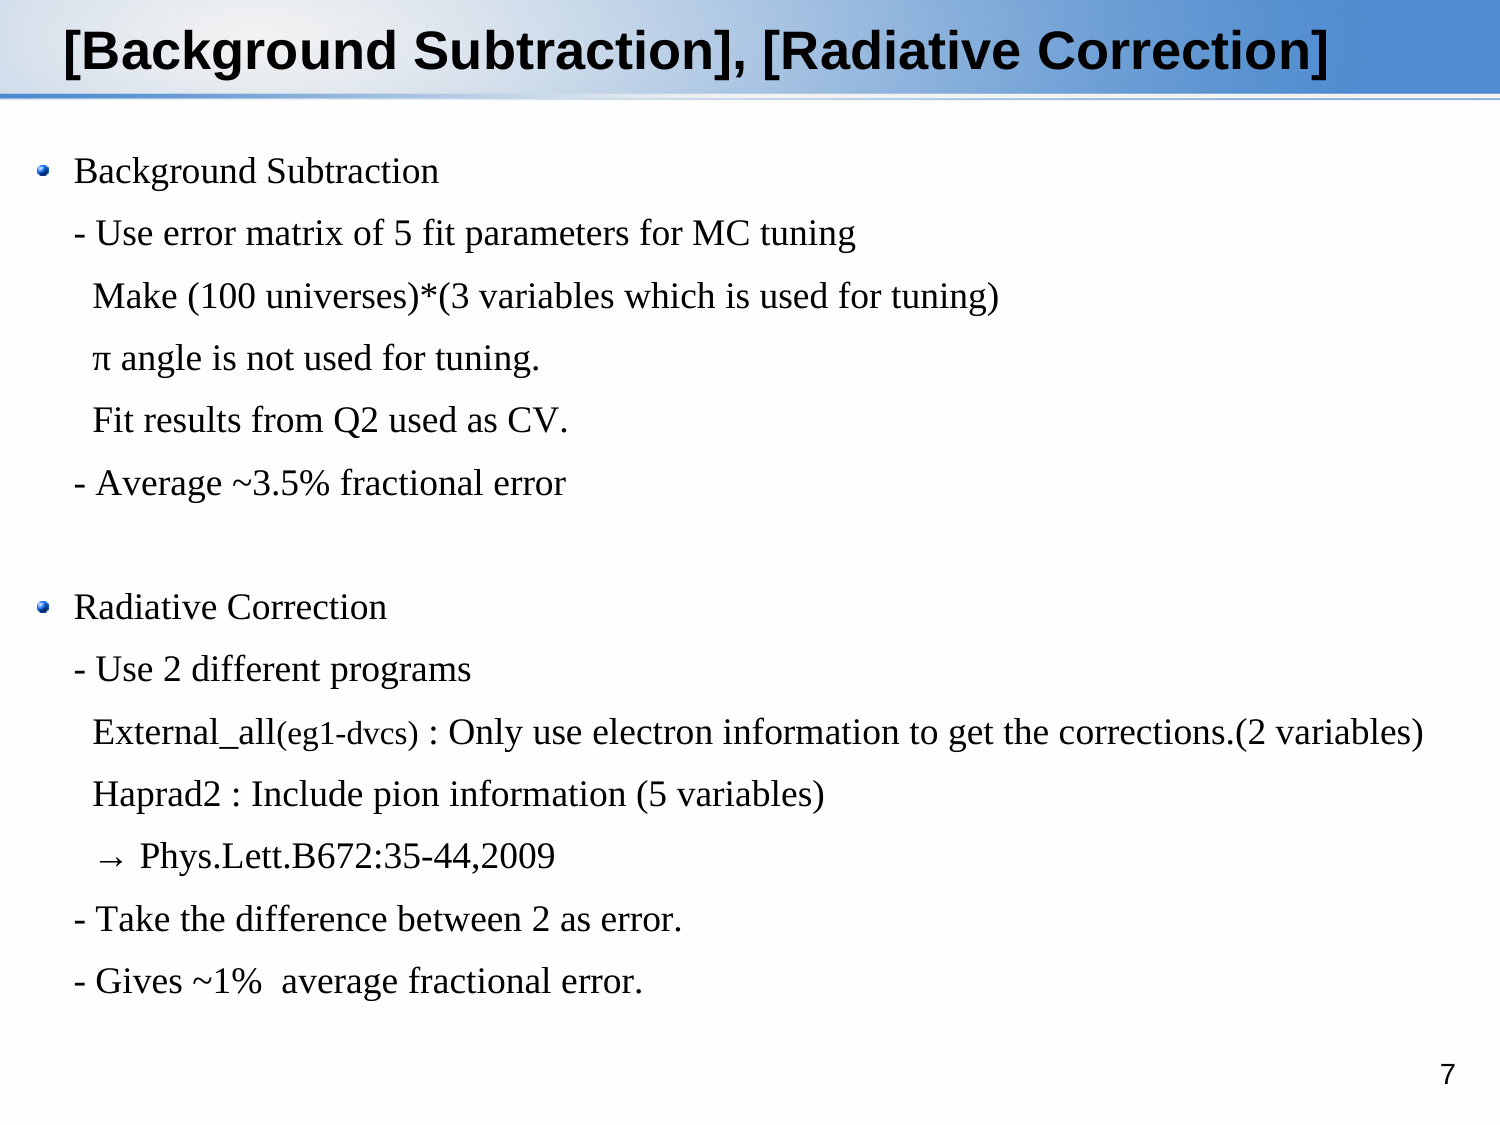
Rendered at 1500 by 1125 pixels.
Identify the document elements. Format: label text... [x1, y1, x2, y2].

list Background Subtraction - Use error matrix of 5 fit parameters for MC tuning Make (100 universes)*(3 variables which is used for tuning) π angle is not used for tuning. Fit results from Q2 used as CV. - Average ~3.5% fractional error Radiative Correction - Use 2 different programs External_all(eg1-dvcs) : Only use electron information to get the corrections.(2 variables) Haprad2 : Include pion information (5 variables) → Phys.Lett.B672:35-44,2009 - Take the difference between 2 as error. - Gives ~1% average fractional error. [37, 149, 1436, 1088]
title [Background Subtraction], [Radiative Correction] [49, 12, 1463, 94]
picture [0, 0, 1500, 1125]
